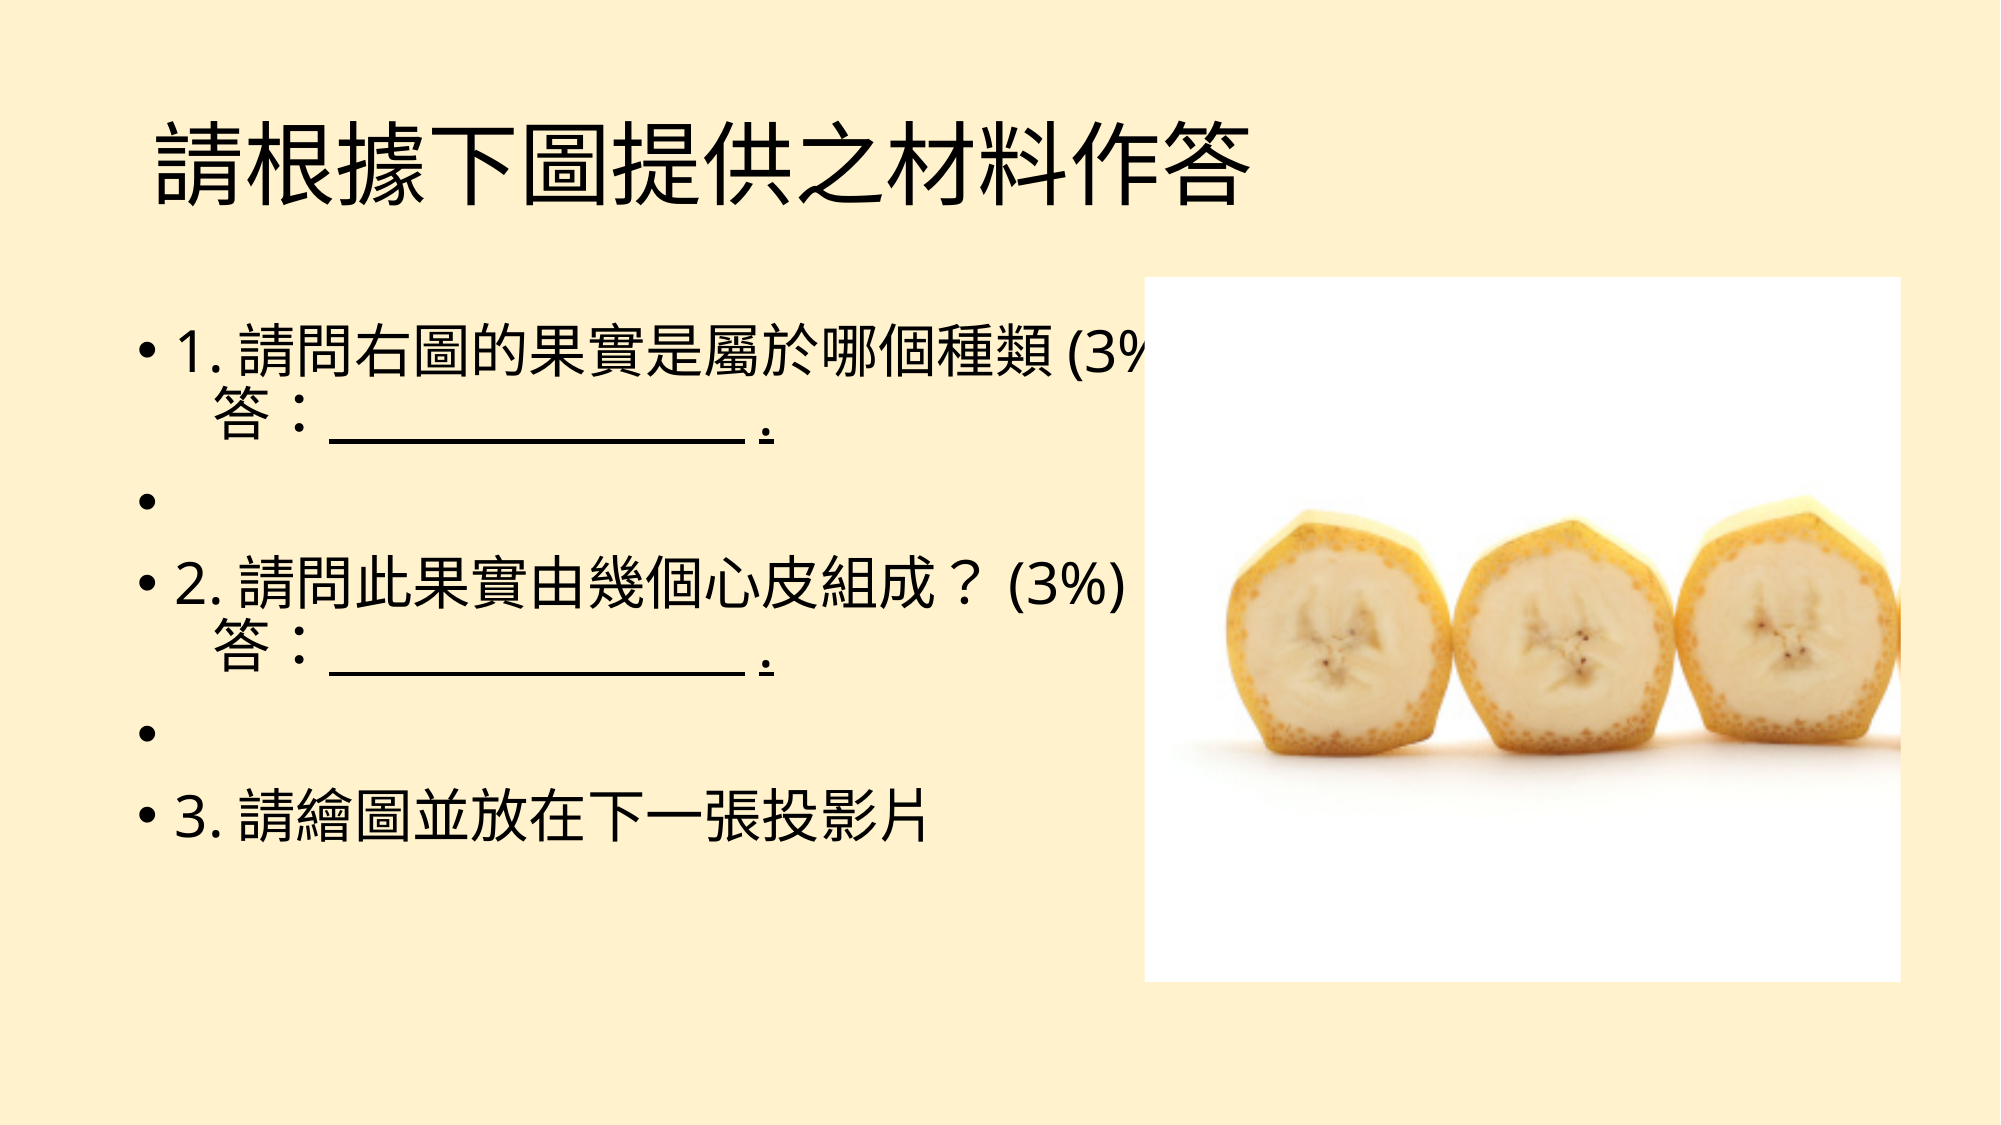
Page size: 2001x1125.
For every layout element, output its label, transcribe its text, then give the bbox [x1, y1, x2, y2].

picture [1144, 277, 1901, 982]
title 請根據下圖提供之材料作答 [137, 59, 1863, 278]
list 1.請問右圖的果實是屬於哪個種類(3%)？ 答： . 2.請問此果實由幾個心皮組成？(3%) 答： . 3.請繪圖並放在下一張投影片 [122, 314, 1848, 1029]
